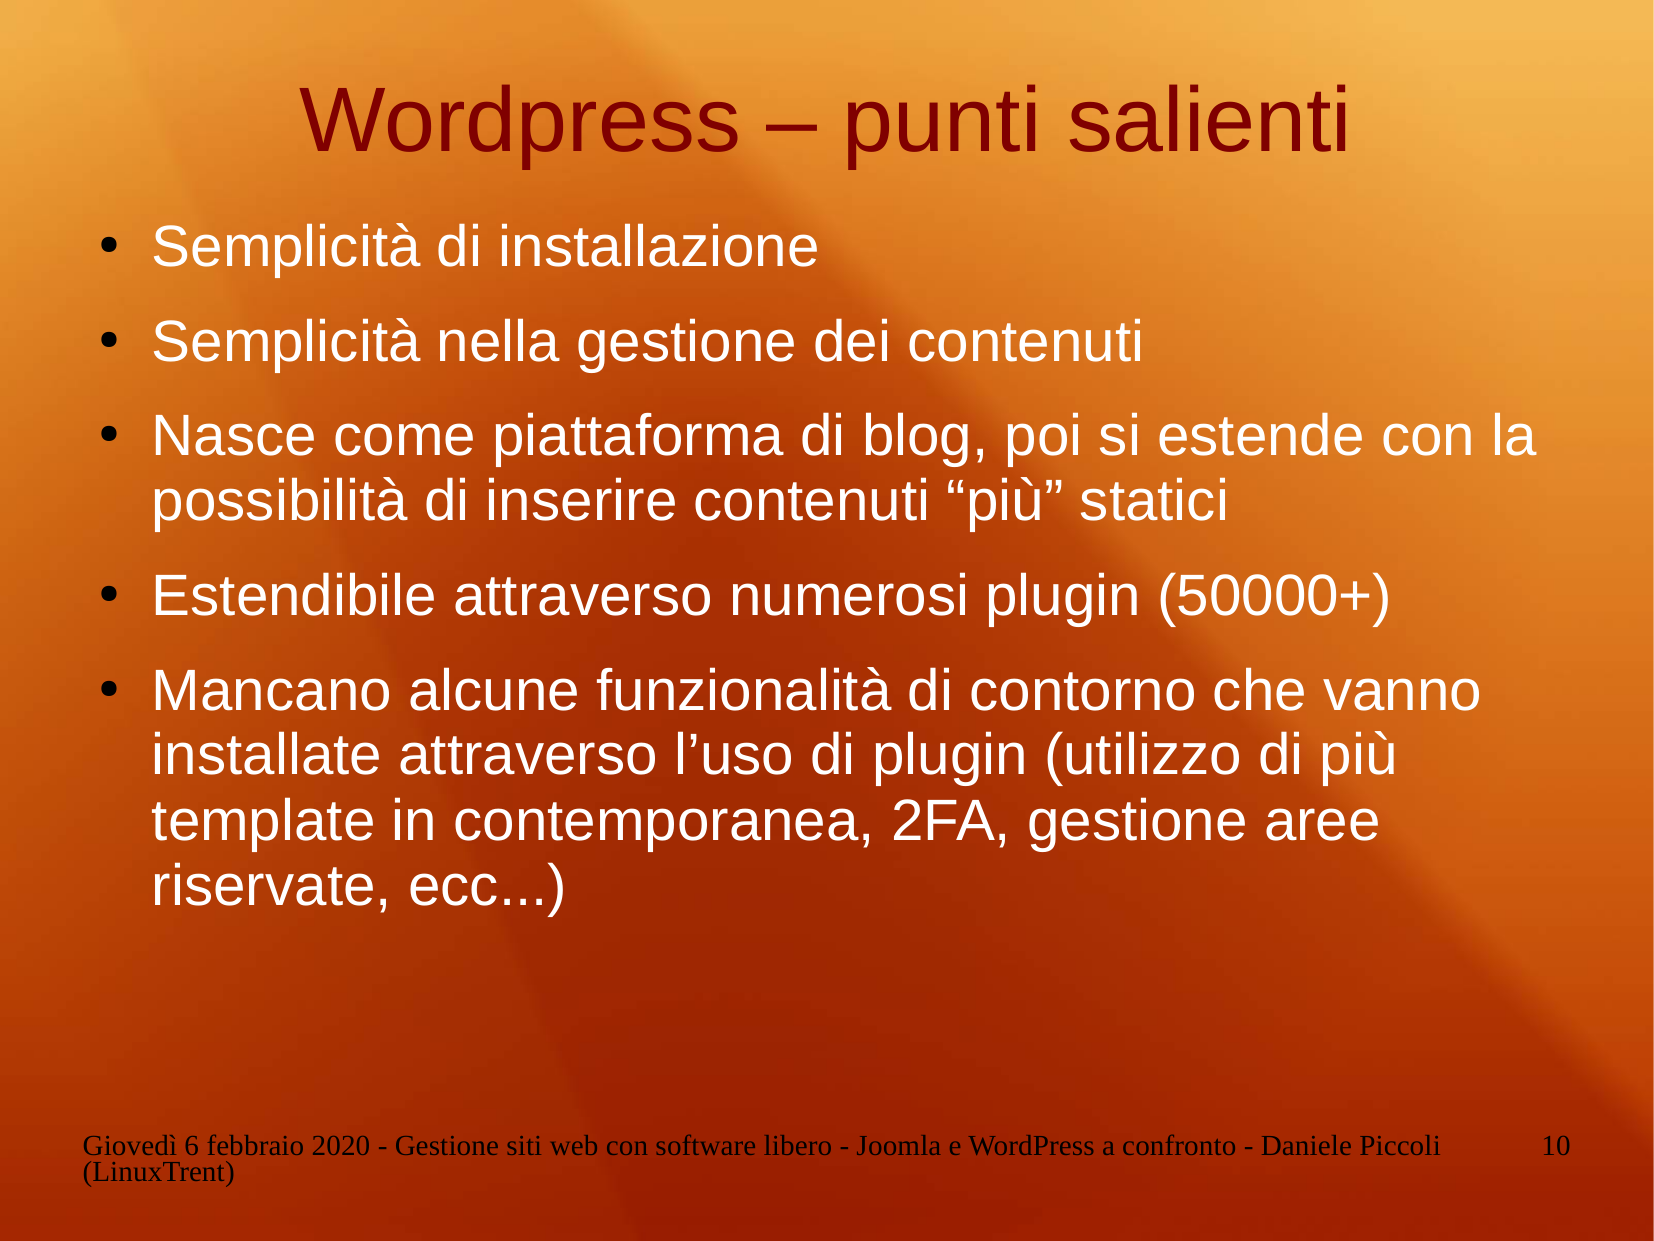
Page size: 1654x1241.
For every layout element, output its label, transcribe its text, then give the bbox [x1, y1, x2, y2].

list Semplicità di installazione Semplicità nella gestione dei contenuti Nasce come piattaforma di blog, poi si estende con la possibilità di inserire contenuti “più” statici Estendibile attraverso numerosi plugin (50000+) Mancano alcune funzionalità di contorno che vanno installate attraverso l’uso di plugin (utilizzo di più template in contemporanea, 2FA, gestione aree riservate, ecc...) [81, 214, 1570, 934]
picture [0, 0, 1654, 1241]
title Wordpress – punti salienti [82, 49, 1571, 190]
